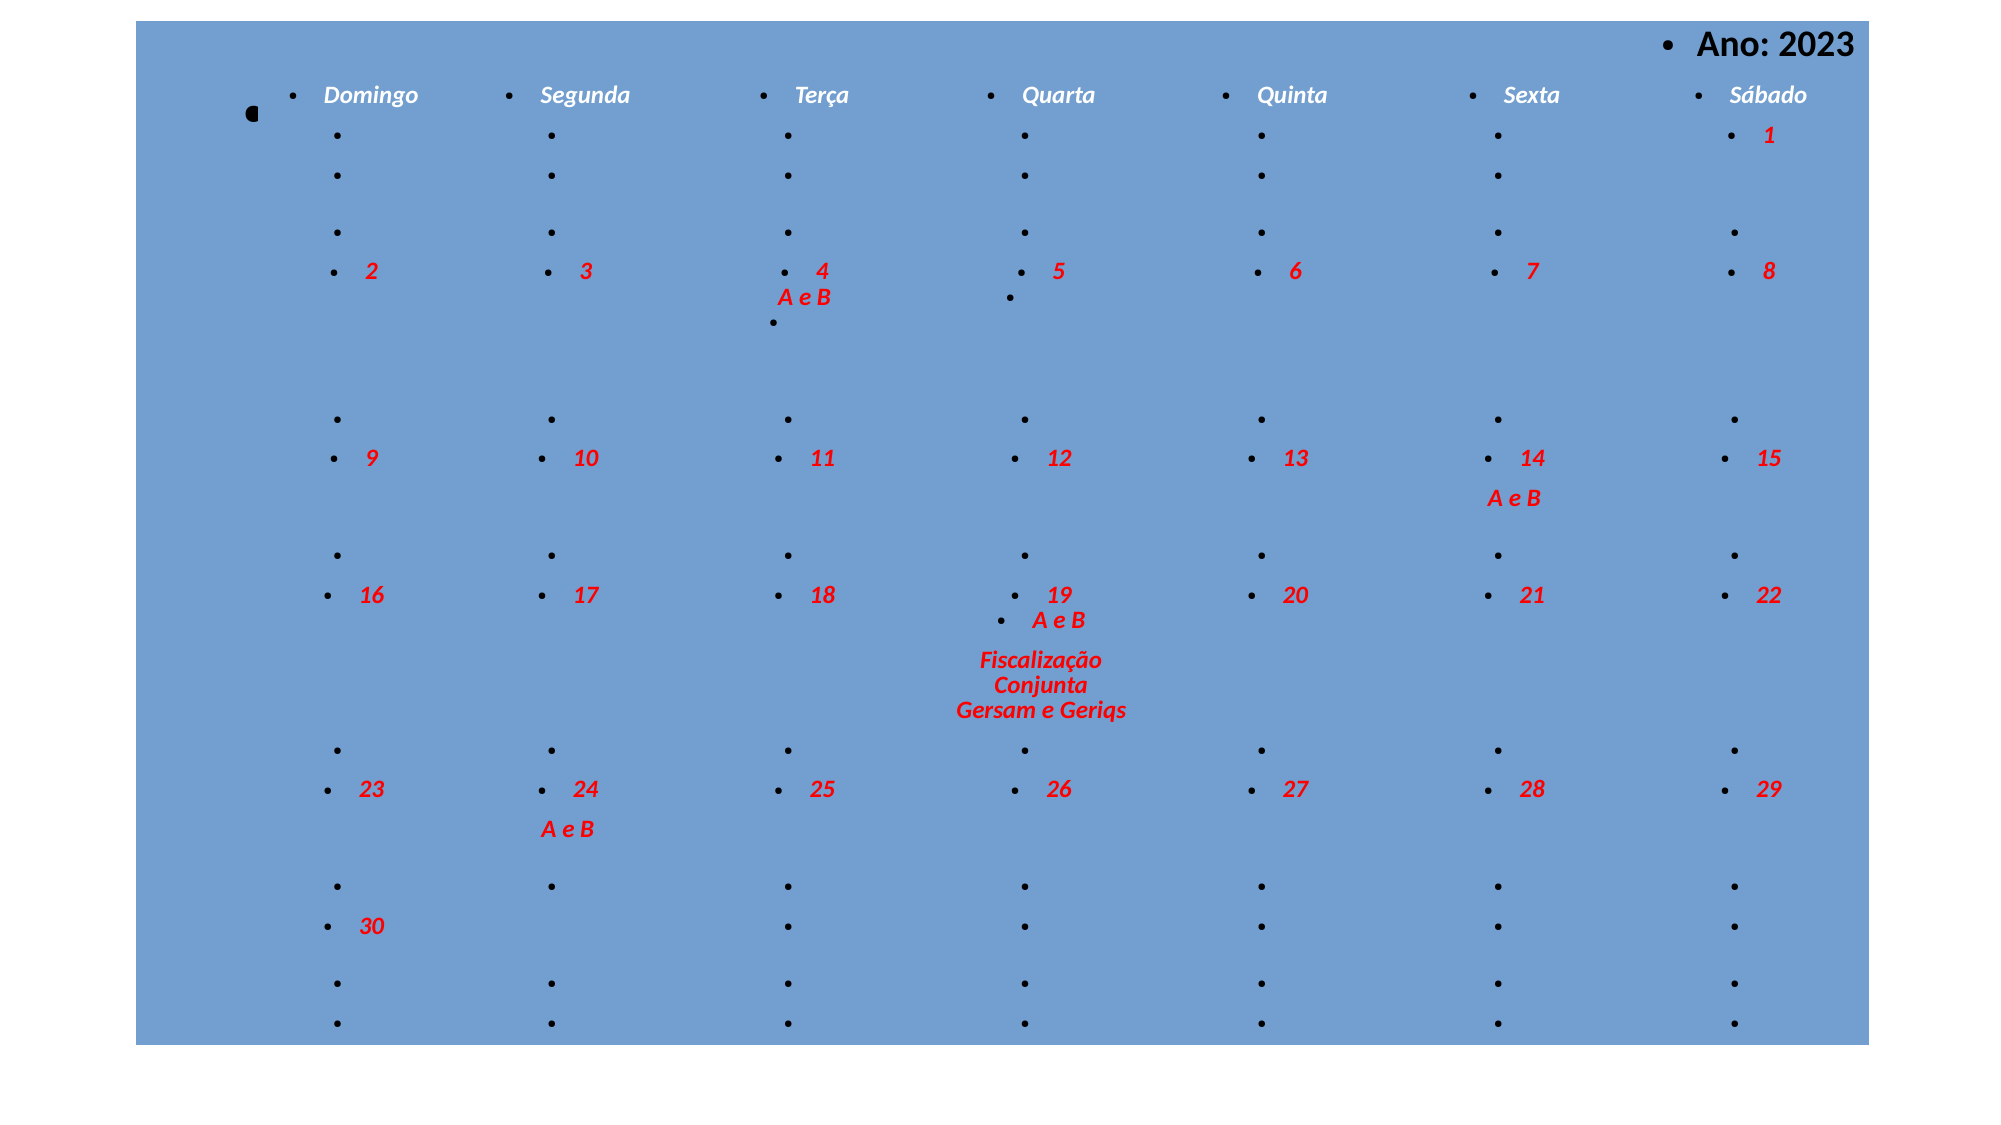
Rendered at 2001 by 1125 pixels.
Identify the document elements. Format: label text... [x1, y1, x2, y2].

table_cell 18 [686, 577, 923, 642]
table_cell [258, 732, 450, 772]
table_cell 11 [686, 440, 923, 480]
table_cell [1396, 537, 1633, 577]
table_cell 16 [258, 577, 450, 642]
table_cell [1159, 812, 1396, 868]
table_cell [258, 214, 450, 254]
table_cell [258, 965, 450, 1005]
table_cell 26 [923, 772, 1159, 812]
table_cell 12 [923, 440, 1159, 480]
table_cell [1159, 908, 1396, 965]
table_cell [1396, 908, 1633, 965]
table_cell 22 [1633, 577, 1869, 642]
table_cell [1159, 732, 1396, 772]
table_header Ano: 2023 [1396, 21, 1869, 77]
table_cell 9 [258, 440, 450, 480]
table_cell [1159, 117, 1396, 157]
table_cell Fiscalização Conjunta Gersam e Geriqs [923, 642, 1159, 732]
table_cell [686, 344, 923, 401]
table_cell [1396, 117, 1633, 157]
table_header [1159, 21, 1396, 77]
table_cell ABRIL [136, 77, 258, 1045]
table_cell [1633, 214, 1869, 254]
table_cell 17 [450, 577, 686, 642]
table_cell 3 [450, 254, 686, 344]
table_header [258, 21, 450, 77]
table_cell [450, 344, 686, 401]
table_cell [923, 965, 1159, 1005]
table_cell [686, 908, 923, 965]
table_cell 24 [450, 772, 686, 812]
table_cell 23 [258, 772, 450, 812]
table_cell [1159, 157, 1396, 214]
table_cell [1396, 1005, 1633, 1045]
table_cell [923, 157, 1159, 214]
table_cell [258, 480, 450, 537]
table_cell [1633, 732, 1869, 772]
table_cell [686, 117, 923, 157]
table_cell [1396, 732, 1633, 772]
table_cell [686, 480, 923, 537]
table_cell [1159, 344, 1396, 401]
table_cell [450, 214, 686, 254]
table_header [450, 21, 686, 77]
table_cell [1633, 965, 1869, 1005]
table_cell [1396, 344, 1633, 401]
table_cell [450, 868, 686, 908]
table_cell [923, 117, 1159, 157]
table_cell [686, 537, 923, 577]
table_cell Domingo [258, 77, 450, 117]
table_cell Quarta [923, 77, 1159, 117]
table_cell [923, 908, 1159, 965]
table_cell [450, 908, 686, 965]
table_cell 20 [1159, 577, 1396, 642]
table_cell [1396, 965, 1633, 1005]
table_cell [1396, 157, 1633, 214]
table_cell [450, 401, 686, 440]
table_cell [923, 1005, 1159, 1045]
table_cell A e B [450, 812, 686, 868]
table_cell [258, 117, 450, 157]
table_cell [686, 1005, 923, 1045]
table_cell 21 [1396, 577, 1633, 642]
table_cell [1633, 344, 1869, 401]
table_cell [1633, 1005, 1869, 1045]
table_cell [450, 537, 686, 577]
table_cell [450, 117, 686, 157]
table_cell [450, 642, 686, 732]
table_cell Quinta [1159, 77, 1396, 117]
table_cell [258, 401, 450, 440]
table_cell 28 [1396, 772, 1633, 812]
table_header [686, 21, 923, 77]
table_cell 1 [1633, 117, 1869, 157]
table_cell 29 [1633, 772, 1869, 812]
table_cell 7 [1396, 254, 1633, 344]
table_cell [1633, 157, 1869, 214]
table_cell [686, 812, 923, 868]
table_cell [1396, 642, 1633, 732]
table_cell [923, 537, 1159, 577]
table_cell [1396, 868, 1633, 908]
table_cell [258, 812, 450, 868]
table_cell 6 [1159, 254, 1396, 344]
table_cell [1159, 642, 1396, 732]
table_cell [450, 1005, 686, 1045]
table_cell [923, 214, 1159, 254]
table_cell [450, 732, 686, 772]
table_cell [1396, 401, 1633, 440]
table_cell [686, 214, 923, 254]
table_cell [1159, 1005, 1396, 1045]
table_cell Terça [686, 77, 923, 117]
table_cell [1396, 812, 1633, 868]
table_cell [686, 157, 923, 214]
table_cell [258, 344, 450, 401]
table_cell 2 [258, 254, 450, 344]
table_cell [686, 401, 923, 440]
table_cell [686, 642, 923, 732]
table_cell [1159, 214, 1396, 254]
table_cell [1633, 868, 1869, 908]
table_cell [1633, 812, 1869, 868]
table_cell [1633, 537, 1869, 577]
table_cell 4 A e B [686, 254, 923, 344]
table_cell 5 [923, 254, 1159, 344]
table_cell 30 [258, 908, 450, 965]
table_cell [1159, 480, 1396, 537]
table_cell [686, 965, 923, 1005]
table_header [923, 21, 1159, 77]
table_cell 15 [1633, 440, 1869, 480]
table_cell 13 [1159, 440, 1396, 480]
table_cell [923, 480, 1159, 537]
table_cell [1633, 908, 1869, 965]
table_header [136, 21, 258, 77]
table_cell Segunda [450, 77, 686, 117]
table_cell 10 [450, 440, 686, 480]
table_cell 25 [686, 772, 923, 812]
table_cell [258, 1005, 450, 1045]
table_cell [258, 537, 450, 577]
table_cell [923, 732, 1159, 772]
table_cell 19 A e B [923, 577, 1159, 642]
table_cell [450, 965, 686, 1005]
table_cell [1633, 401, 1869, 440]
table_cell [258, 642, 450, 732]
table_cell 8 [1633, 254, 1869, 344]
table_cell [1633, 642, 1869, 732]
table_cell [923, 344, 1159, 401]
table_cell [686, 868, 923, 908]
table_cell [923, 401, 1159, 440]
table_cell [923, 868, 1159, 908]
table_cell [1396, 214, 1633, 254]
table_cell [686, 732, 923, 772]
table_cell [258, 868, 450, 908]
table_cell 27 [1159, 772, 1396, 812]
table_cell A e B [1396, 480, 1633, 537]
table_cell [1159, 868, 1396, 908]
table_cell Sexta [1396, 77, 1633, 117]
table_cell [450, 157, 686, 214]
table_cell [258, 157, 450, 214]
table_cell [1159, 537, 1396, 577]
table_cell [1159, 401, 1396, 440]
table_cell Sábado [1633, 77, 1869, 117]
table_cell [450, 480, 686, 537]
table_cell [923, 812, 1159, 868]
table_cell [1159, 965, 1396, 1005]
table_cell [1633, 480, 1869, 537]
table_cell 14 [1396, 440, 1633, 480]
